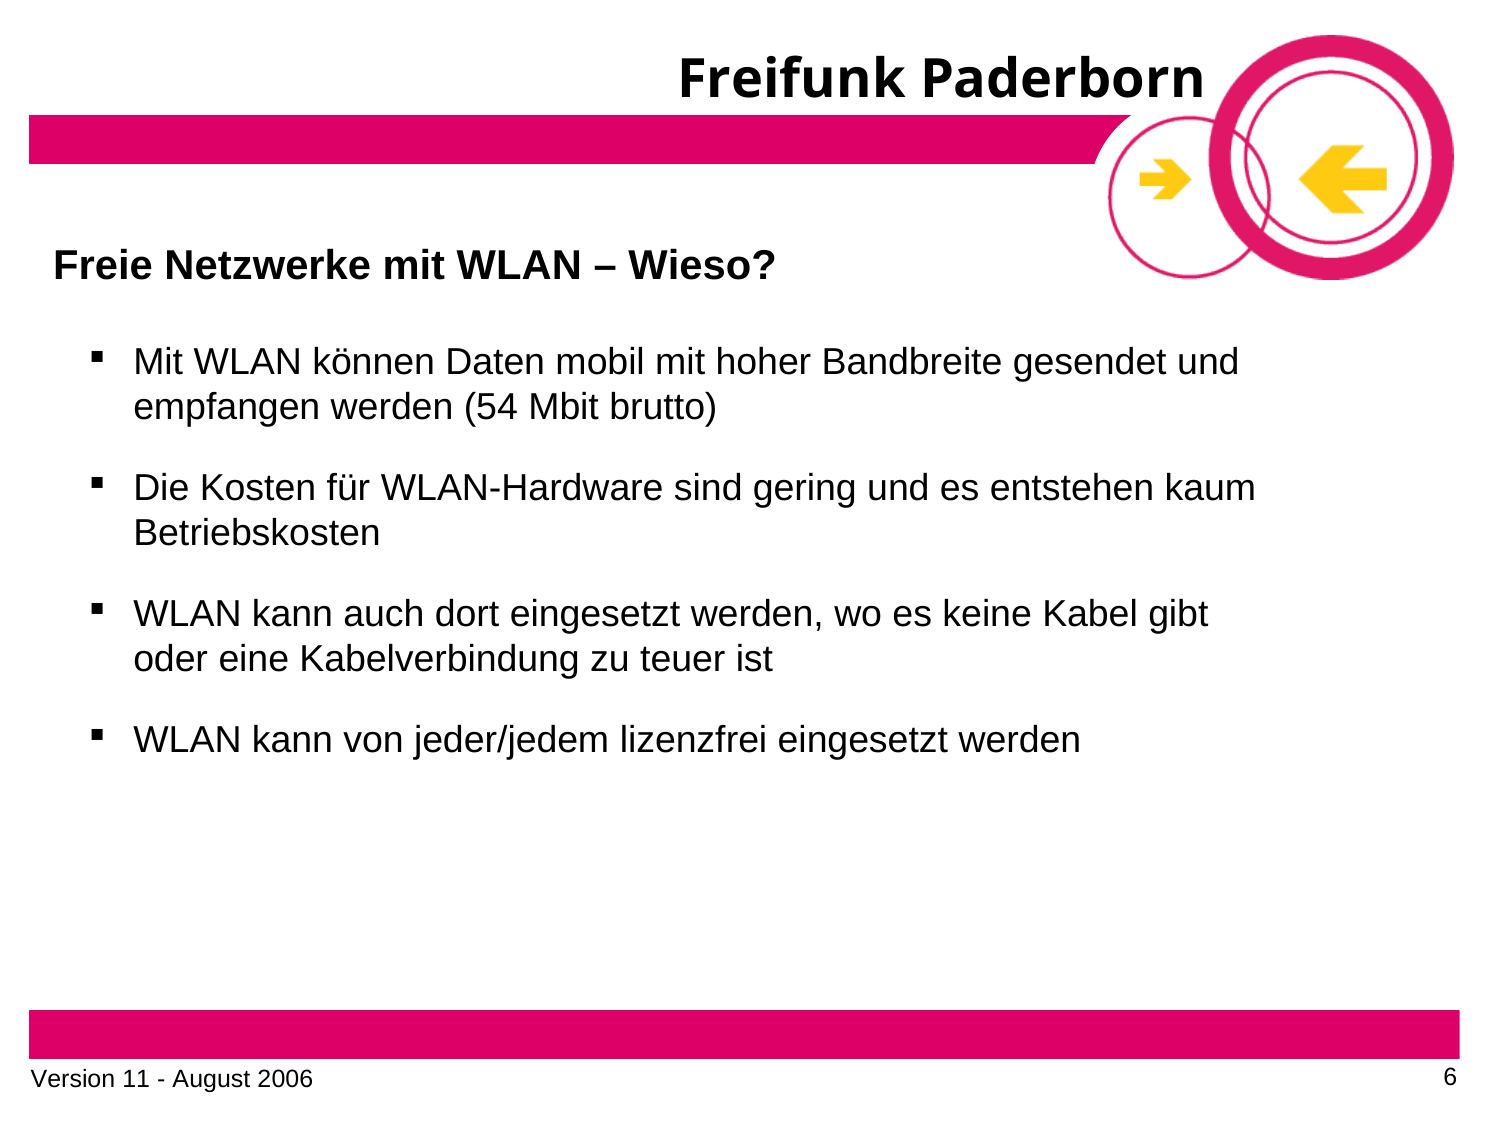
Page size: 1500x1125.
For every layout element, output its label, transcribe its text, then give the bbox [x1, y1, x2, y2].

text_box Mit WLAN können Daten mobil mit hoher Bandbreite gesendet und empfangen werden (54 Mbit brutto) Die Kosten für WLAN-Hardware sind gering und es entstehen kaum Betriebskosten WLAN kann auch dort eingesetzt werden, wo es keine Kabel gibt oder eine Kabelverbindung zu teuer ist WLAN kann von jeder/jedem lizenzfrei eingesetzt werden [59, 337, 1288, 976]
text_box Freie Netzwerke mit WLAN – Wieso? [53, 238, 1046, 313]
picture [1107, 35, 1454, 280]
